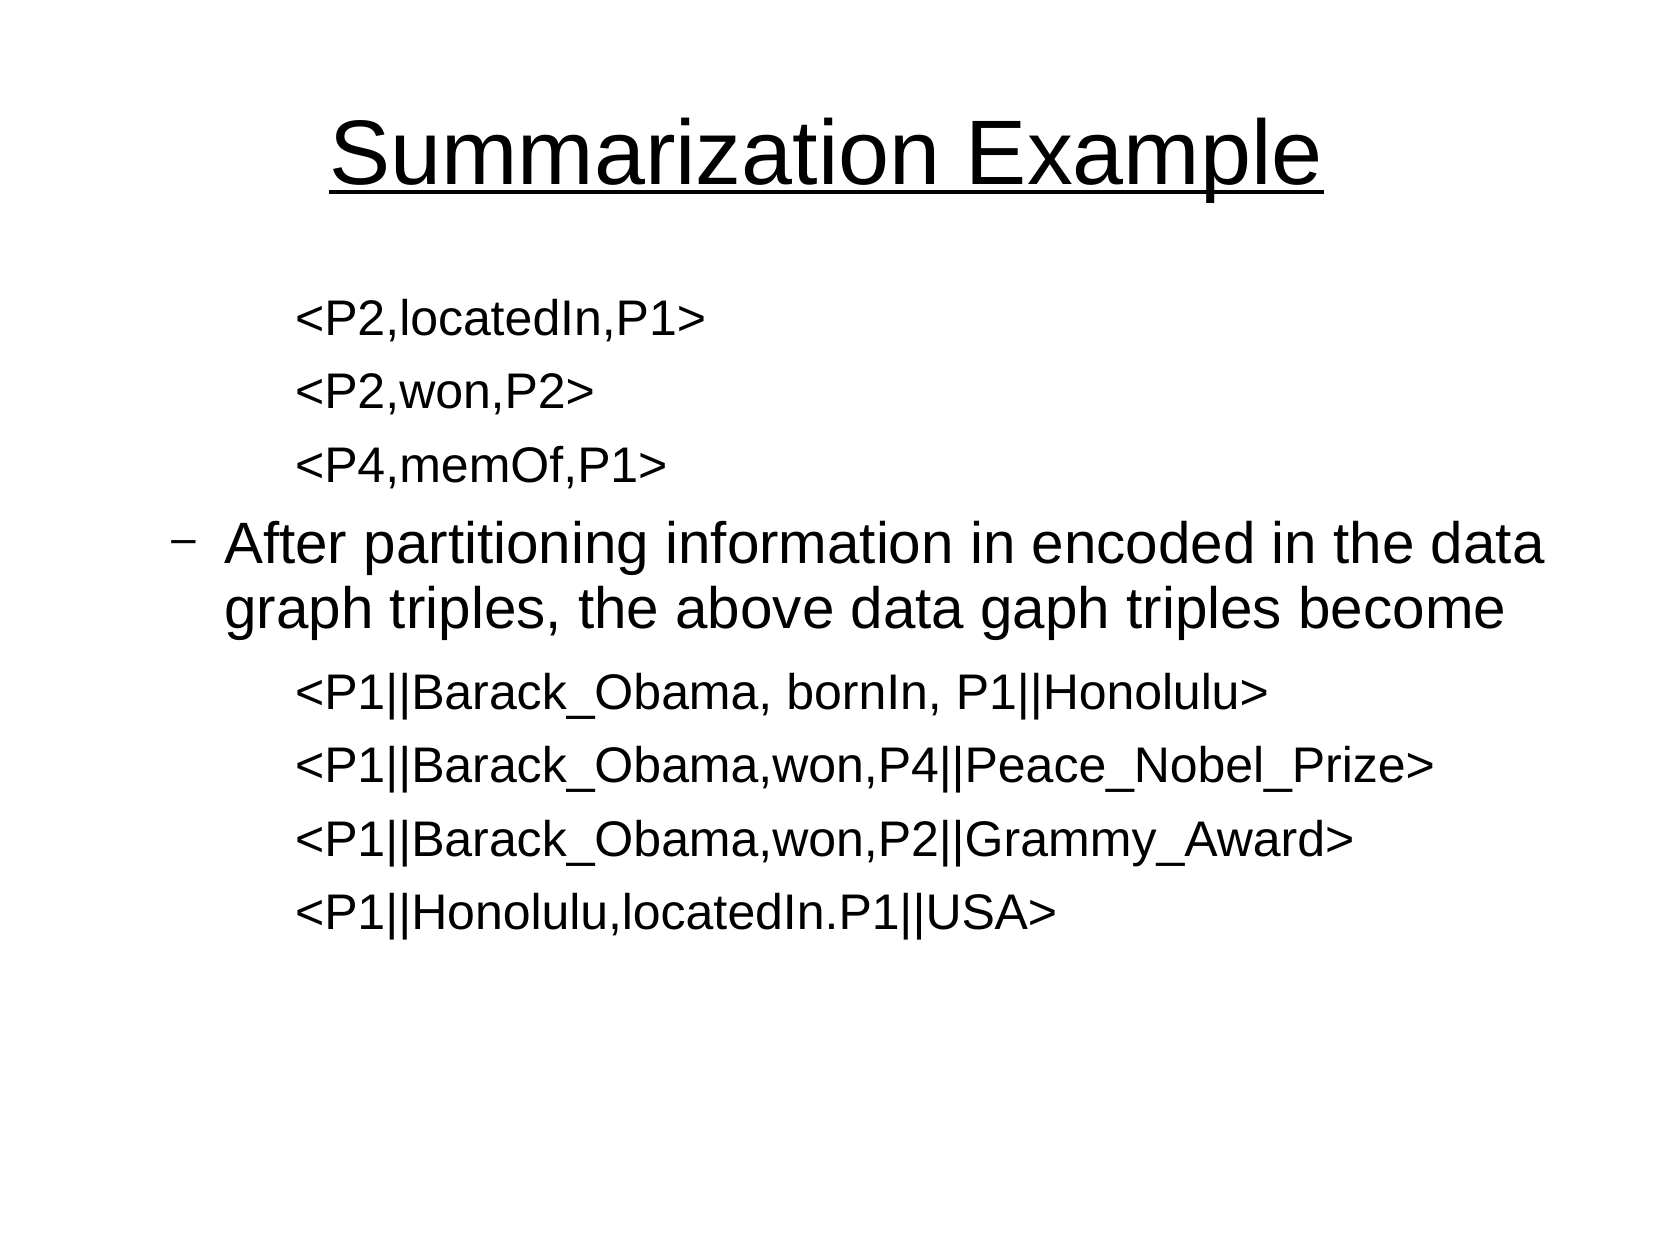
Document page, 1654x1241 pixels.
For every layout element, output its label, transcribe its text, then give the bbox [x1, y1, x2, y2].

title Summarization Example [82, 49, 1571, 257]
list <P2,locatedIn,P1> <P2,won,P2> <P4,memOf,P1> After partitioning information in encoded in the data graph triples, the above data gaph triples become <P1||Barack_Obama, bornIn, P1||Honolulu> <P1||Barack_Obama,won,P4||Peace_Nobel_Prize> <P1||Barack_Obama,won,P2||Grammy_Award> <P1||Honolulu,locatedIn.P1||USA> [82, 290, 1571, 1010]
